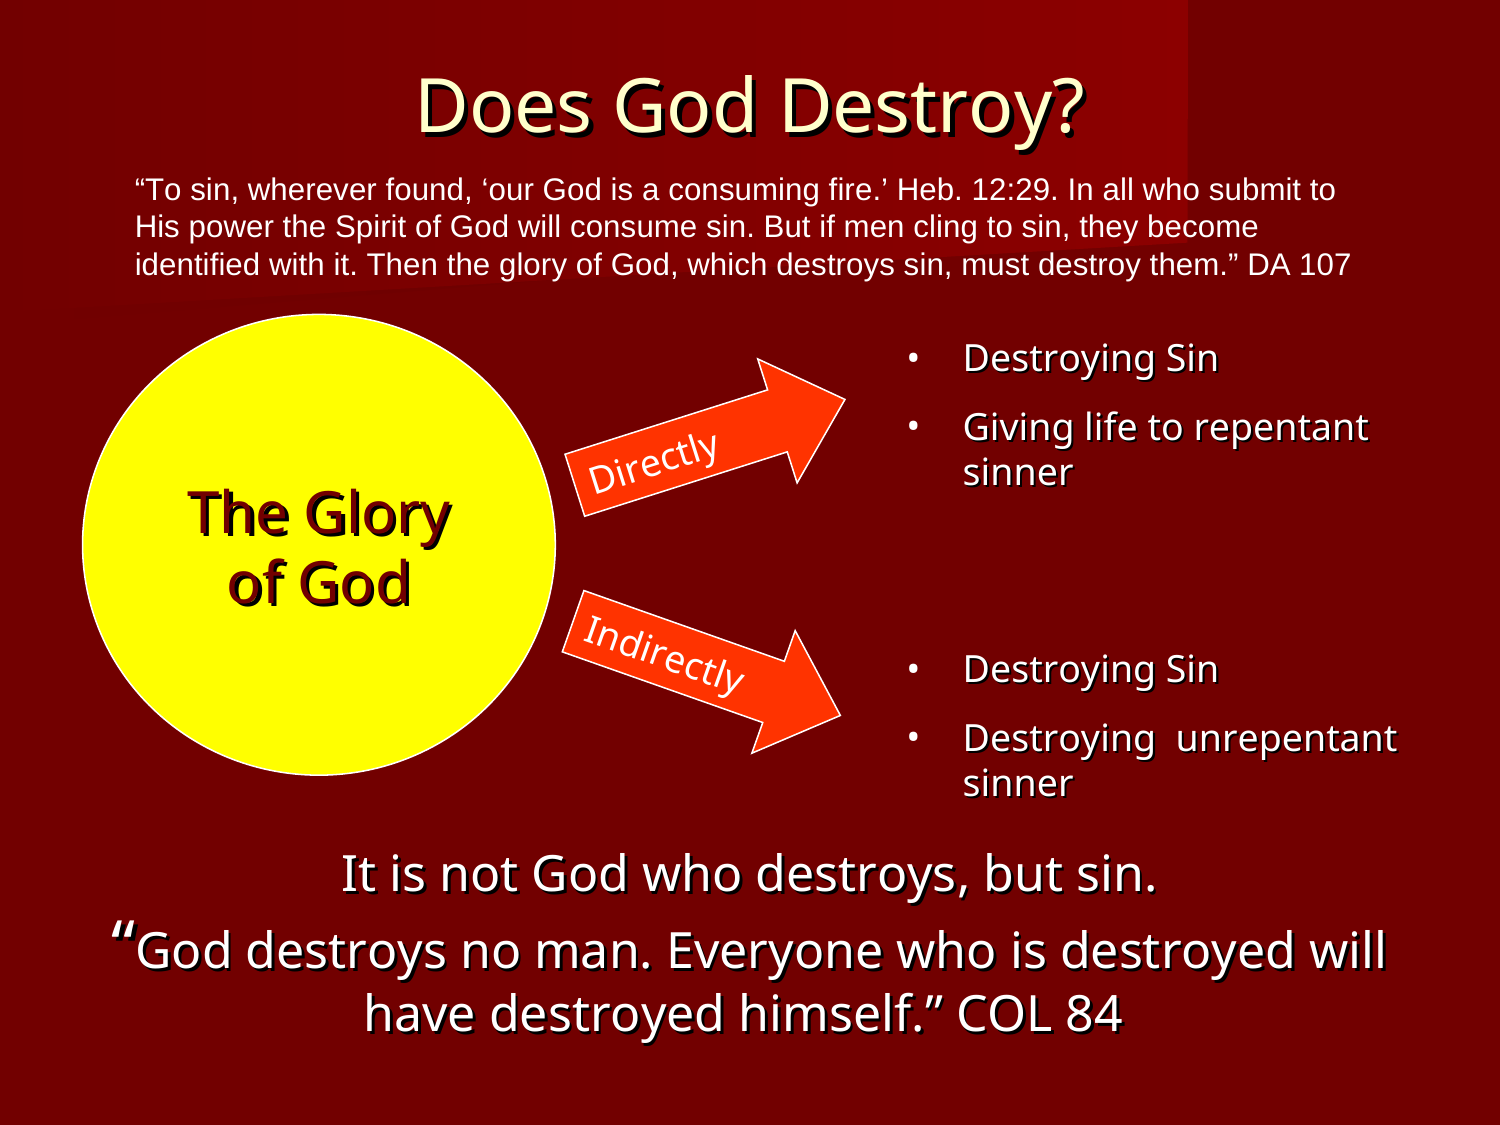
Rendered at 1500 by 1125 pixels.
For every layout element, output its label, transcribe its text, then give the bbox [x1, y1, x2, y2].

text_box Destroying Sin Giving life to repentant sinner [891, 326, 1418, 501]
text_box Indirectly [562, 590, 841, 754]
text_box The Glory of God [82, 314, 556, 776]
text_box It is not God who destroys, but sin. “God destroys no man. Everyone who is destroyed will have destroyed himself.” COL 84 [58, 834, 1442, 1050]
text_box Directly [565, 358, 845, 517]
text_box Destroying Sin Destroying unrepentant sinner [891, 637, 1418, 812]
title Does God Destroy? [75, 21, 1426, 185]
text_box “To sin, wherever found, ‘our God is a consuming fire.’ Heb. 12:29. In all who submit to His power the Spirit of God will consume sin. But if men cling to sin, they become identified with it. Then the glory of God, which destroys sin, must destroy them.” DA 107 [120, 161, 1396, 289]
